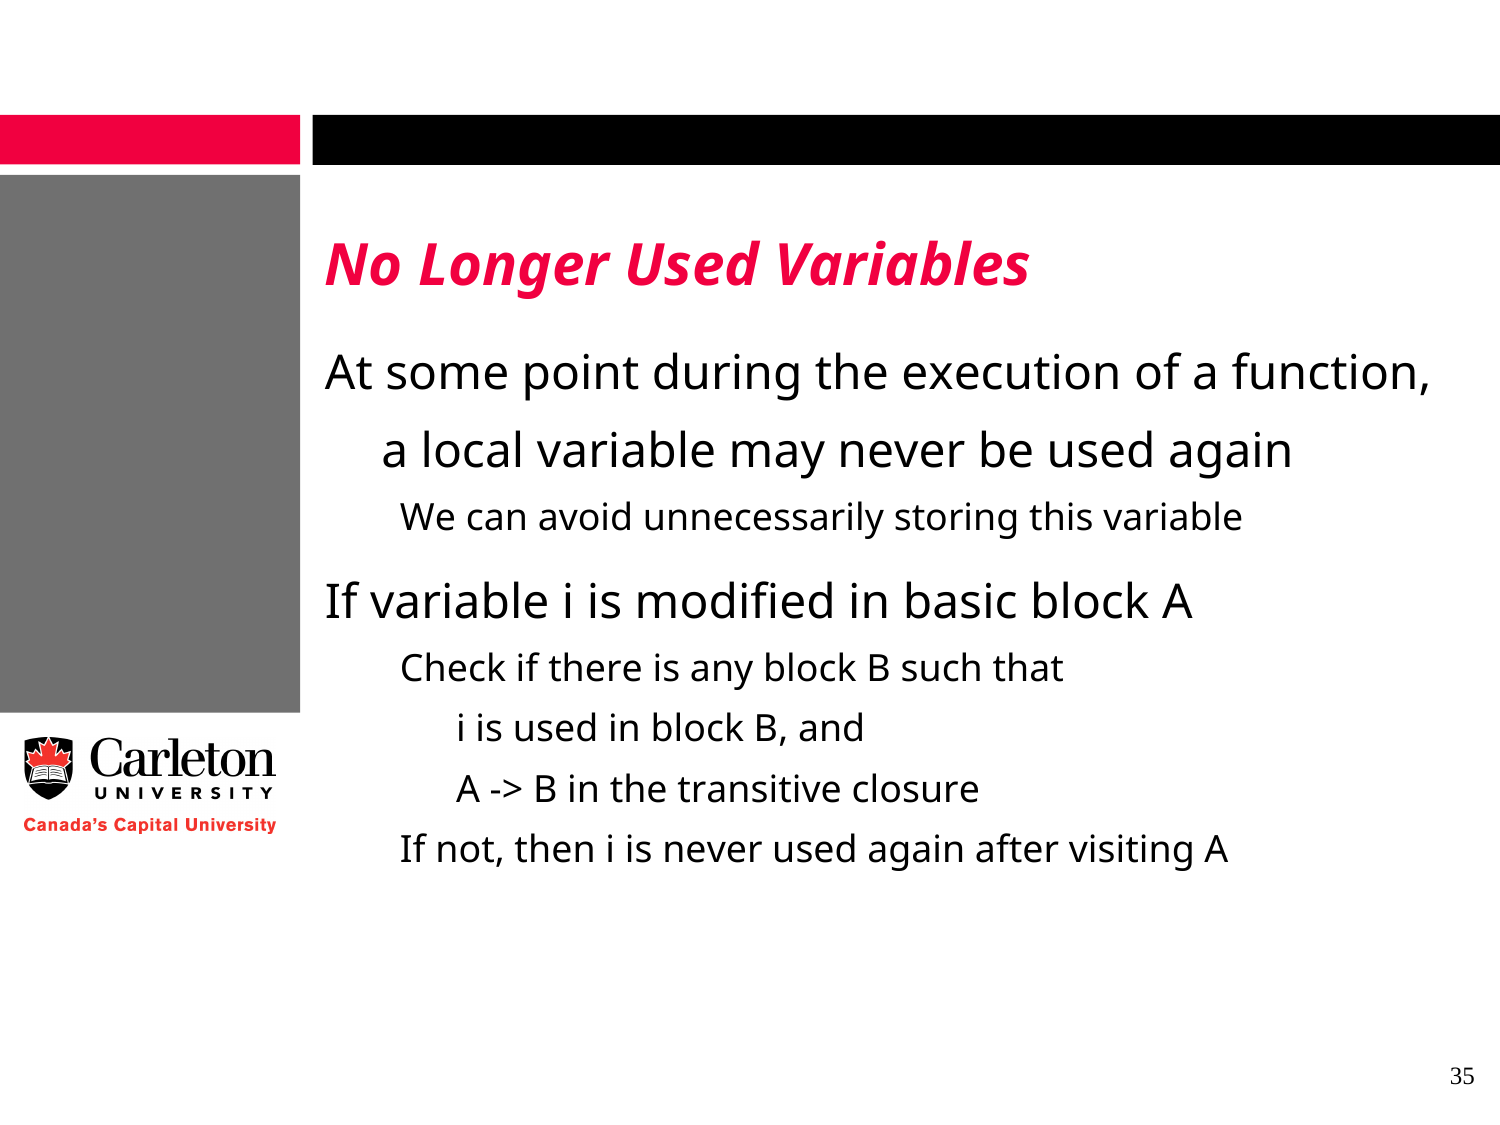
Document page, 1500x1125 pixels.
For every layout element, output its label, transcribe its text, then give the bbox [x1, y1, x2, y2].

list At some point during the execution of a function, a local variable may never be used again We can avoid unnecessarily storing this variable If variable i is modified in basic block A Check if there is any block B such that i is used in block B, and A -> B in the transitive closure If not, then i is never used again after visiting A [324, 324, 1450, 1036]
title No Longer Used Variables [324, 194, 1450, 324]
picture [24, 737, 276, 834]
